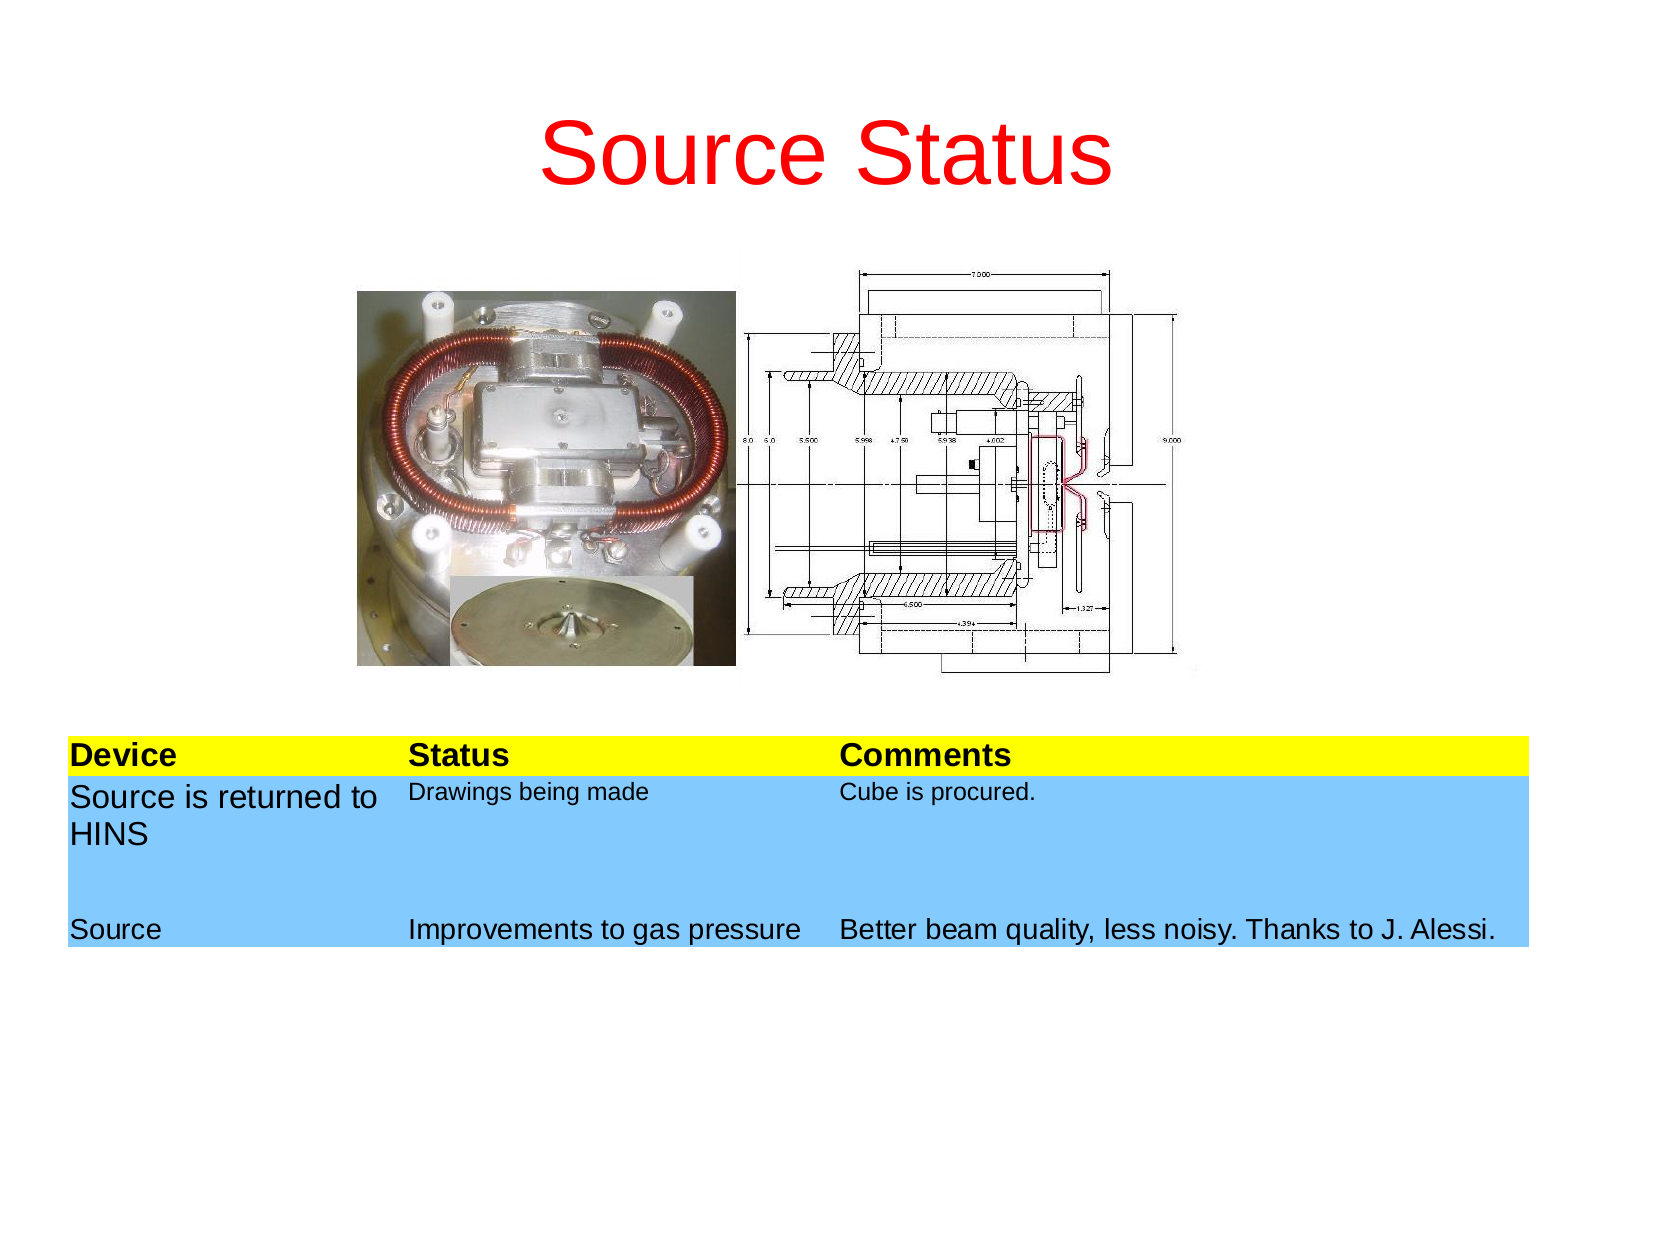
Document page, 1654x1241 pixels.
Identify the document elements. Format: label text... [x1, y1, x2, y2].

chart [67, 735, 1532, 1049]
picture [356, 232, 1208, 706]
title Source Status [82, 49, 1571, 257]
